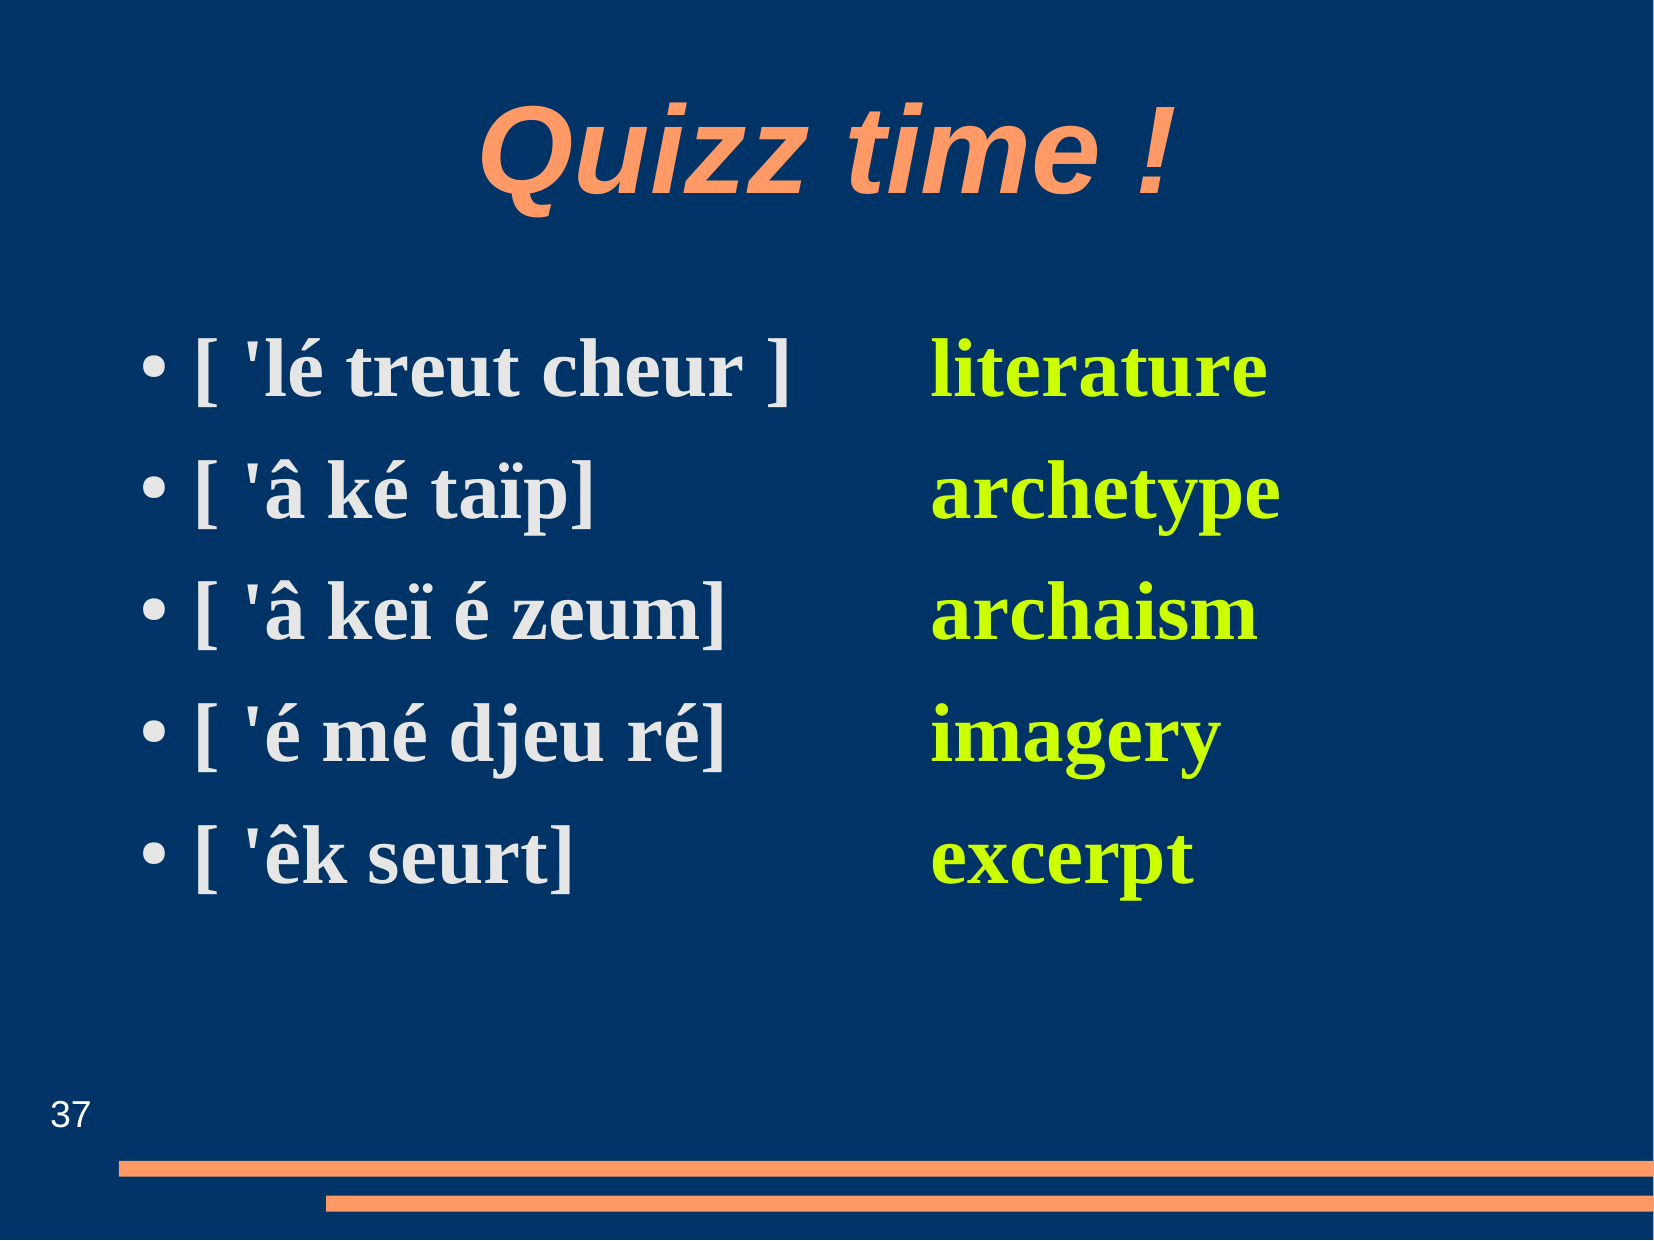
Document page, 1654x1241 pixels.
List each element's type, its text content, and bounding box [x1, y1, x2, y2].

title Quizz time ! [121, 46, 1534, 254]
list [ 'lé treut cheur ] literature [ 'â ké taïp] archetype [ 'â keï é zeum] archaism [ 'é mé djeu ré] imagery [ 'êk seurt] excerpt [121, 322, 1561, 1132]
